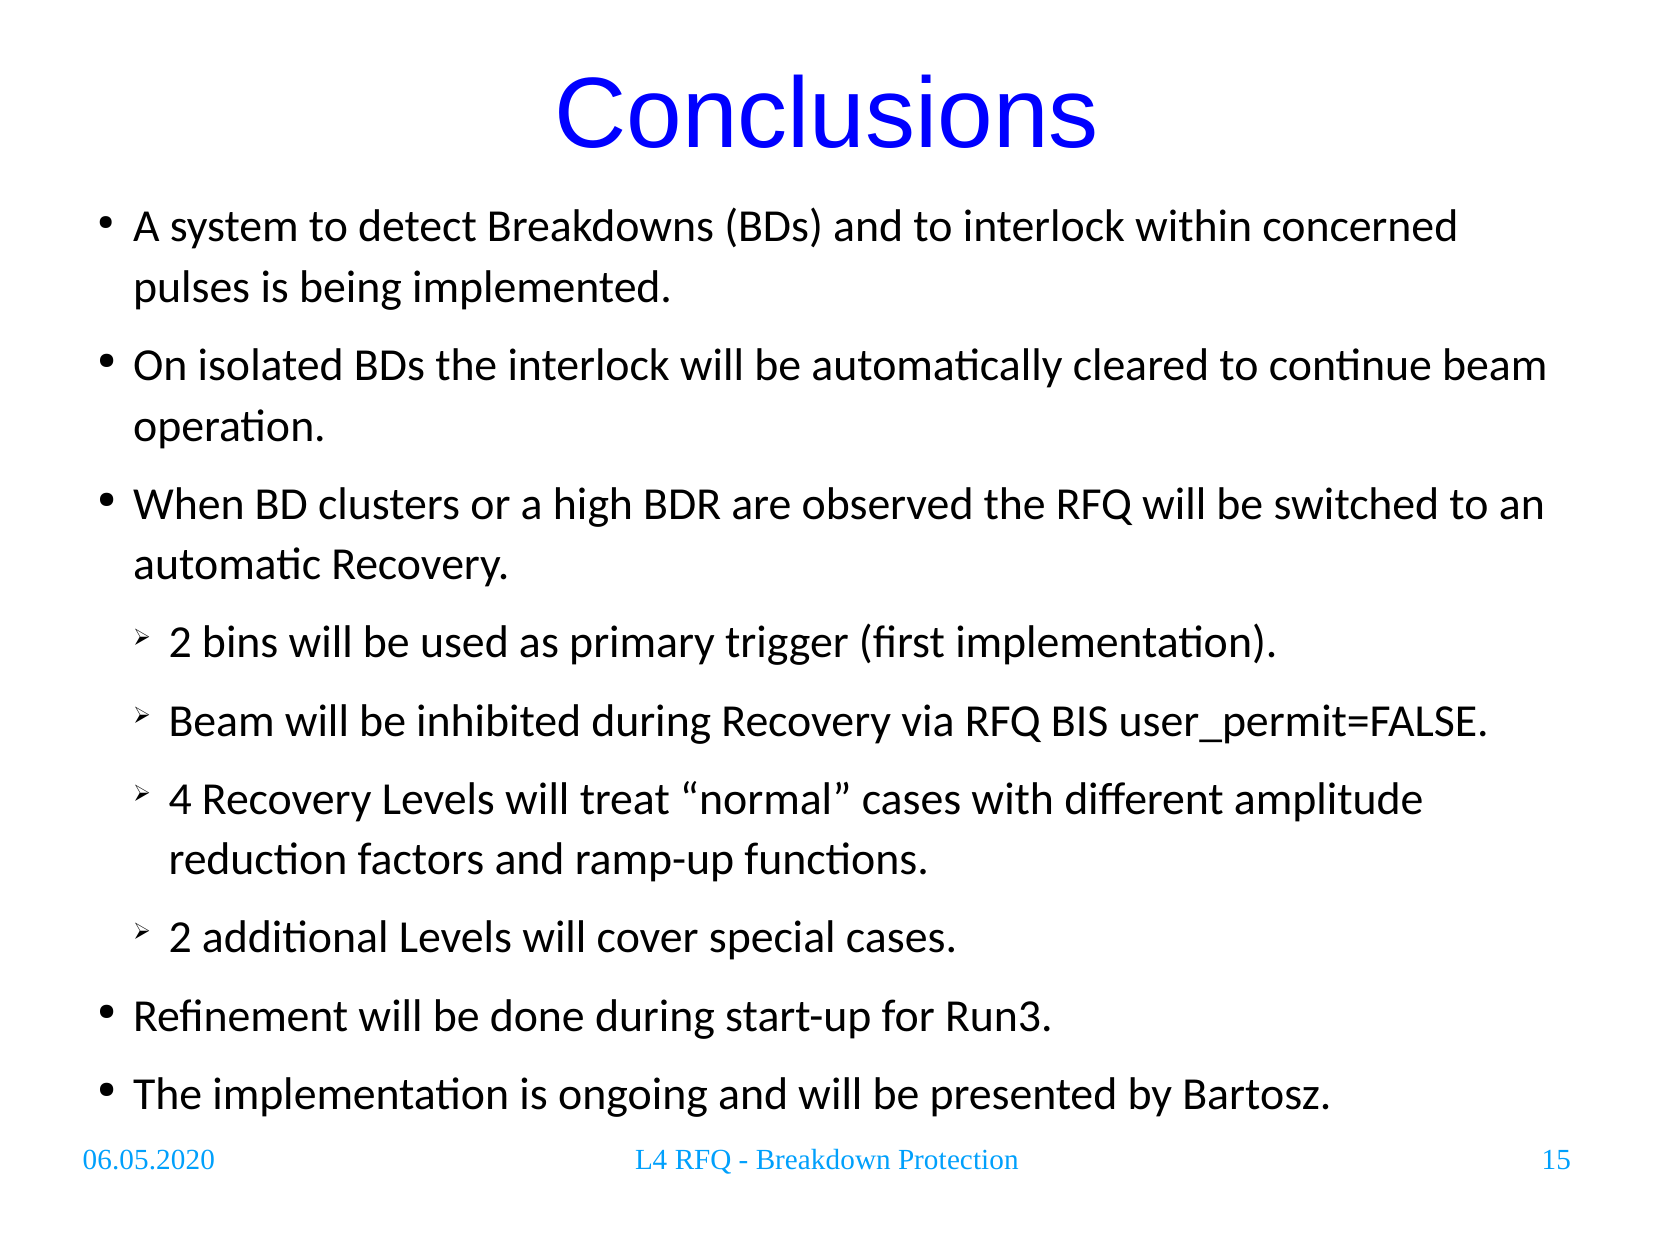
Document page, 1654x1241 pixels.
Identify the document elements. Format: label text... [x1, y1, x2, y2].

title Conclusions [82, 49, 1571, 178]
text_box A system to detect Breakdowns (BDs) and to interlock within concerned pulses is being implemented. On isolated BDs the interlock will be automatically cleared to continue beam operation. When BD clusters or a high BDR are observed the RFQ will be switched to an automatic Recovery. 2 bins will be used as primary trigger (first implementation). Beam will be inhibited during Recovery via RFQ BIS user_permit=FALSE. 4 Recovery Levels will treat “normal” cases with different amplitude reduction factors and ramp-up functions. 2 additional Levels will cover special cases. Refinement will be done during start-up for Run3. The implementation is ongoing and will be presented by Bartosz. [82, 183, 1595, 1140]
